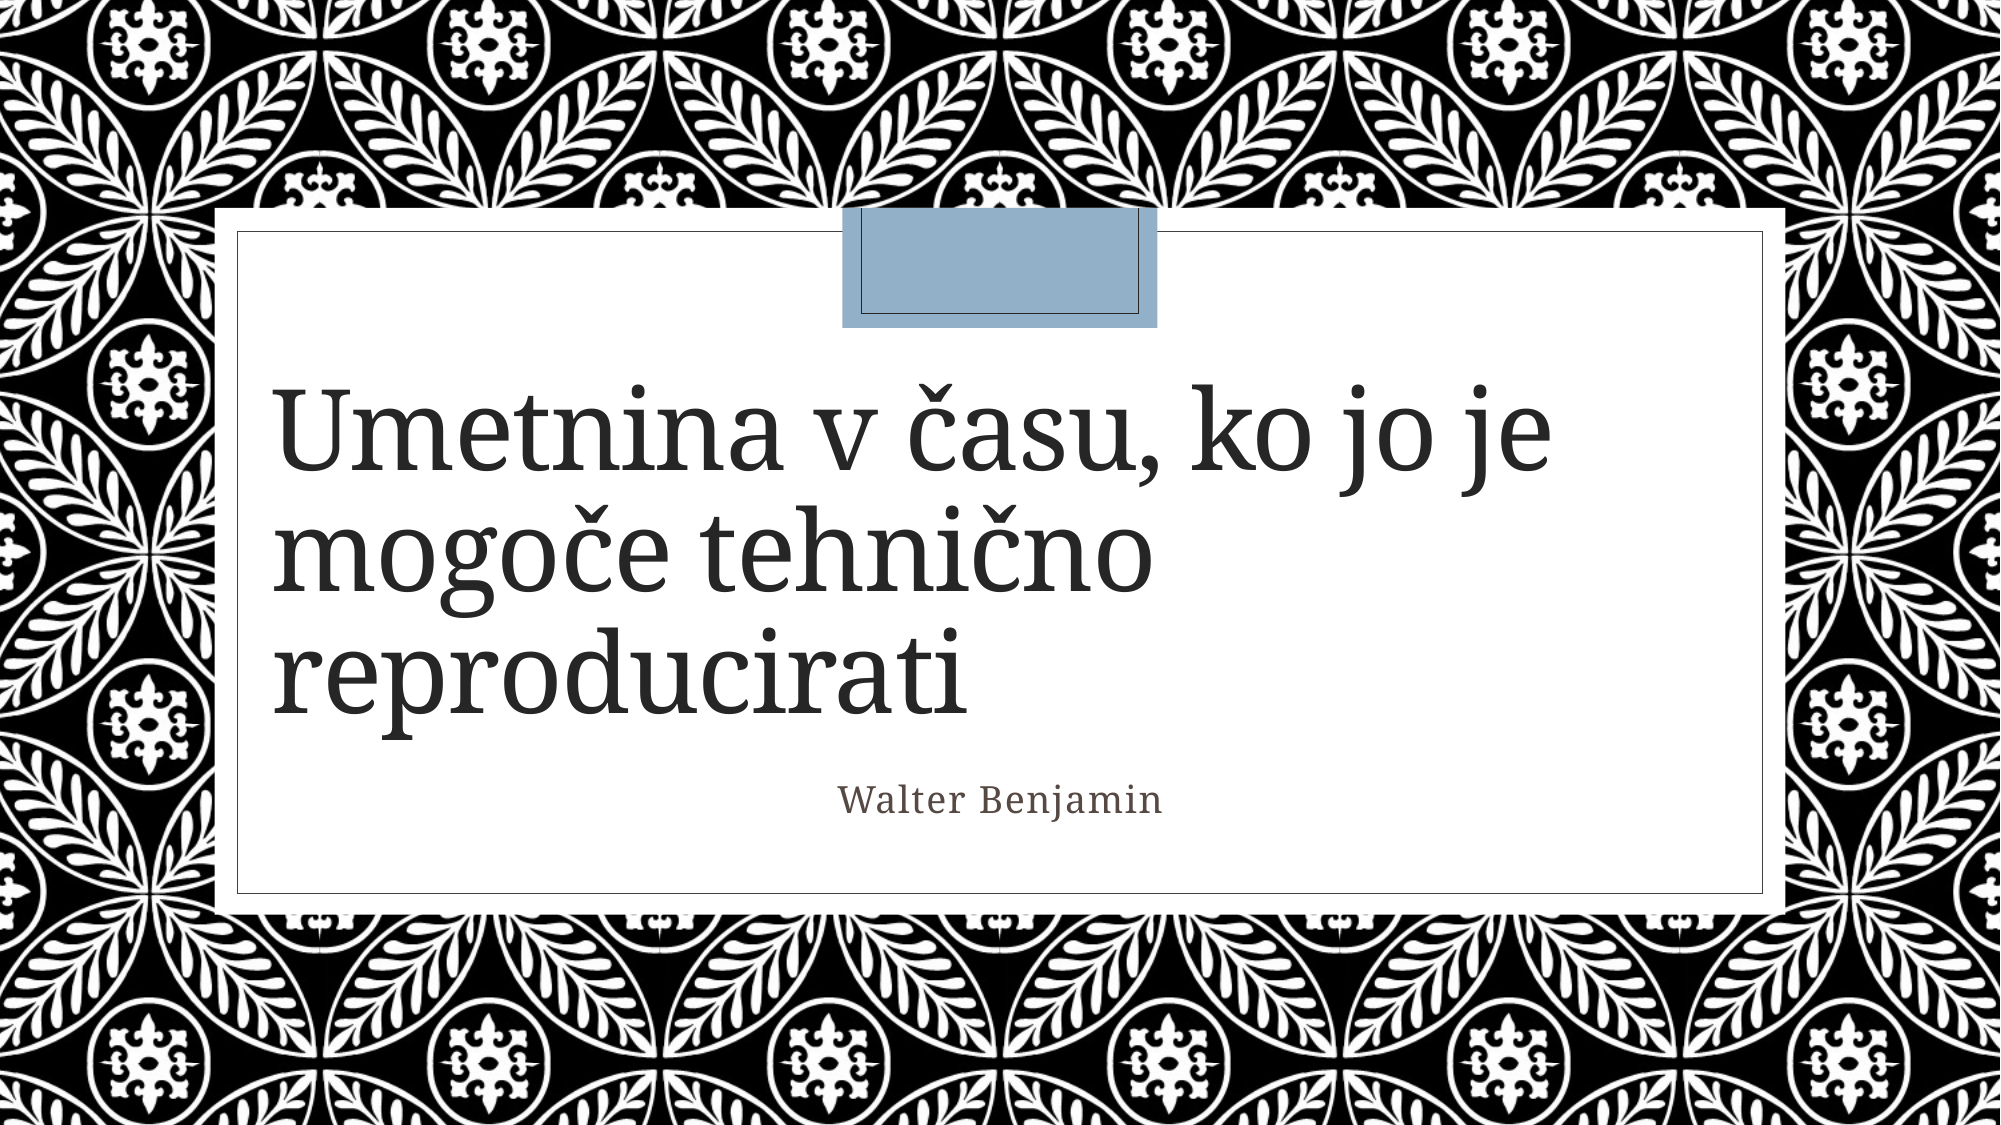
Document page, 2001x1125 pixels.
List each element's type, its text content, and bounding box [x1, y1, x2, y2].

picture [0, 0, 2000, 1125]
subtitle Walter Benjamin [256, 768, 1745, 844]
title Umetnina v času, ko jo je mogoče tehnično reproducirati [256, 343, 1744, 768]
